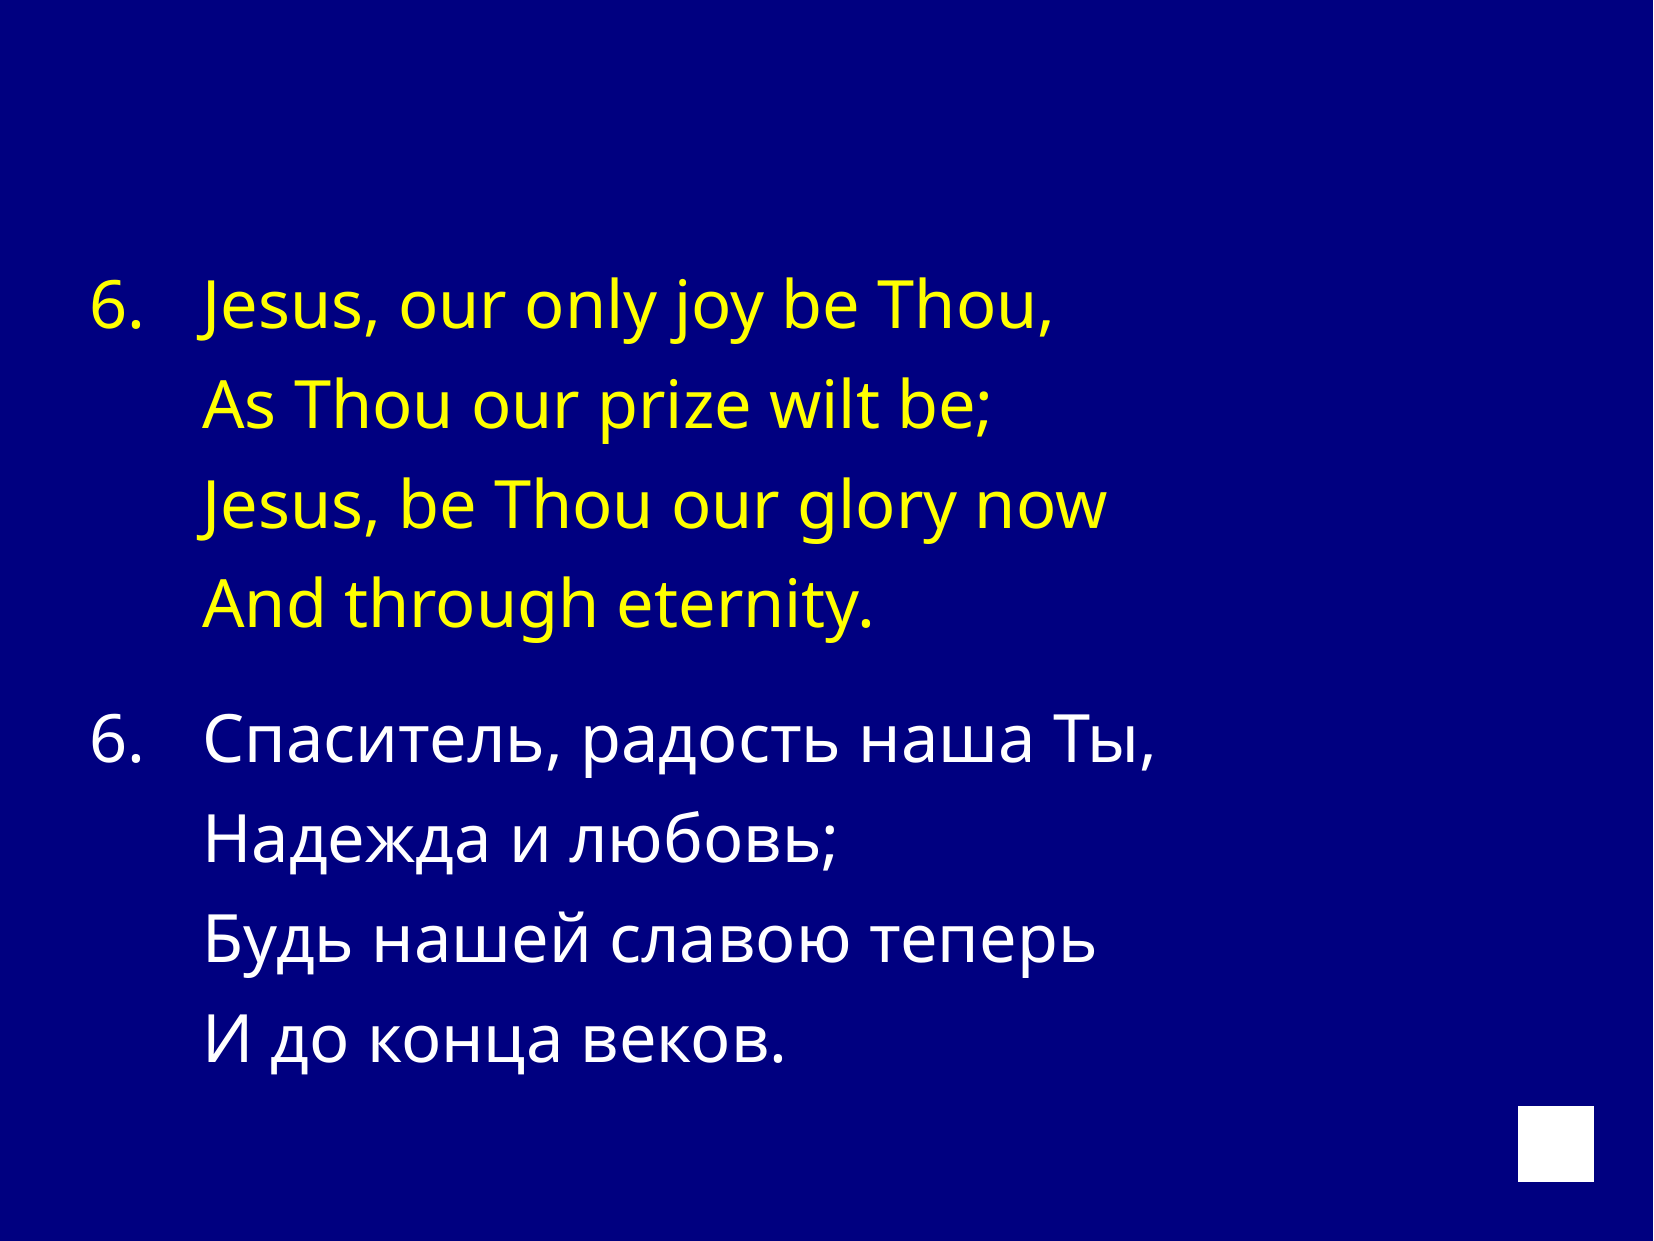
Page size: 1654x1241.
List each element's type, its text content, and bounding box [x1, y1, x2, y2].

text_box [1518, 1106, 1594, 1182]
text_box 6. Jesus, our only joy be Thou, As Thou our prize wilt be; Jesus, be Thou our glory now And through eternity. [75, 150, 1576, 638]
text_box 6. Спаситель, радость наша Ты, Надежда и любовь; Будь нашей славою теперь И до конца веков. [75, 675, 1576, 1163]
